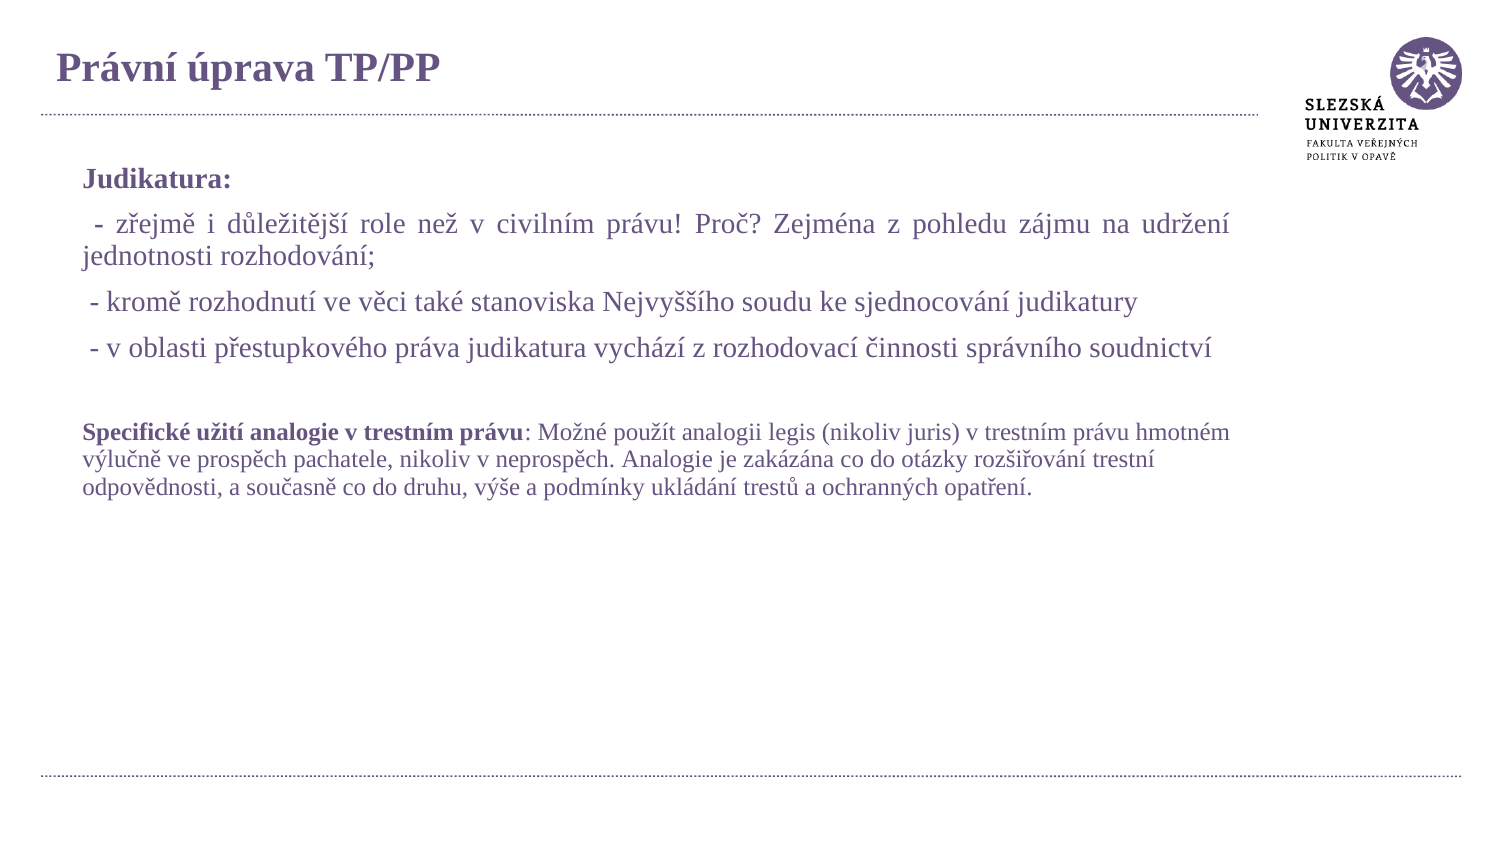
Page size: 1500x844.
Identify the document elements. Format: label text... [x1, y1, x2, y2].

title Právní úprava TP/PP [41, 32, 984, 116]
text_box Judikatura: - zřejmě i důležitější role než v civilním právu! Proč? Zejména z pohledu zájmu na udržení jednotnosti rozhodování; - kromě rozhodnutí ve věci také stanoviska Nejvyššího soudu ke sjednocování judikatury - v oblasti přestupkového práva judikatura vychází z rozhodovací činnosti správního soudnictví Specifické užití analogie v trestním právu: Možné použít analogii legis (nikoliv juris) v trestním právu hmotném výlučně ve prospěch pachatele, nikoliv v neprospěch. Analogie je zakázána co do otázky rozšiřování trestní odpovědnosti, a současně co do druhu, výše a podmínky ukládání trestů a ochranných opatření. [67, 154, 1292, 746]
